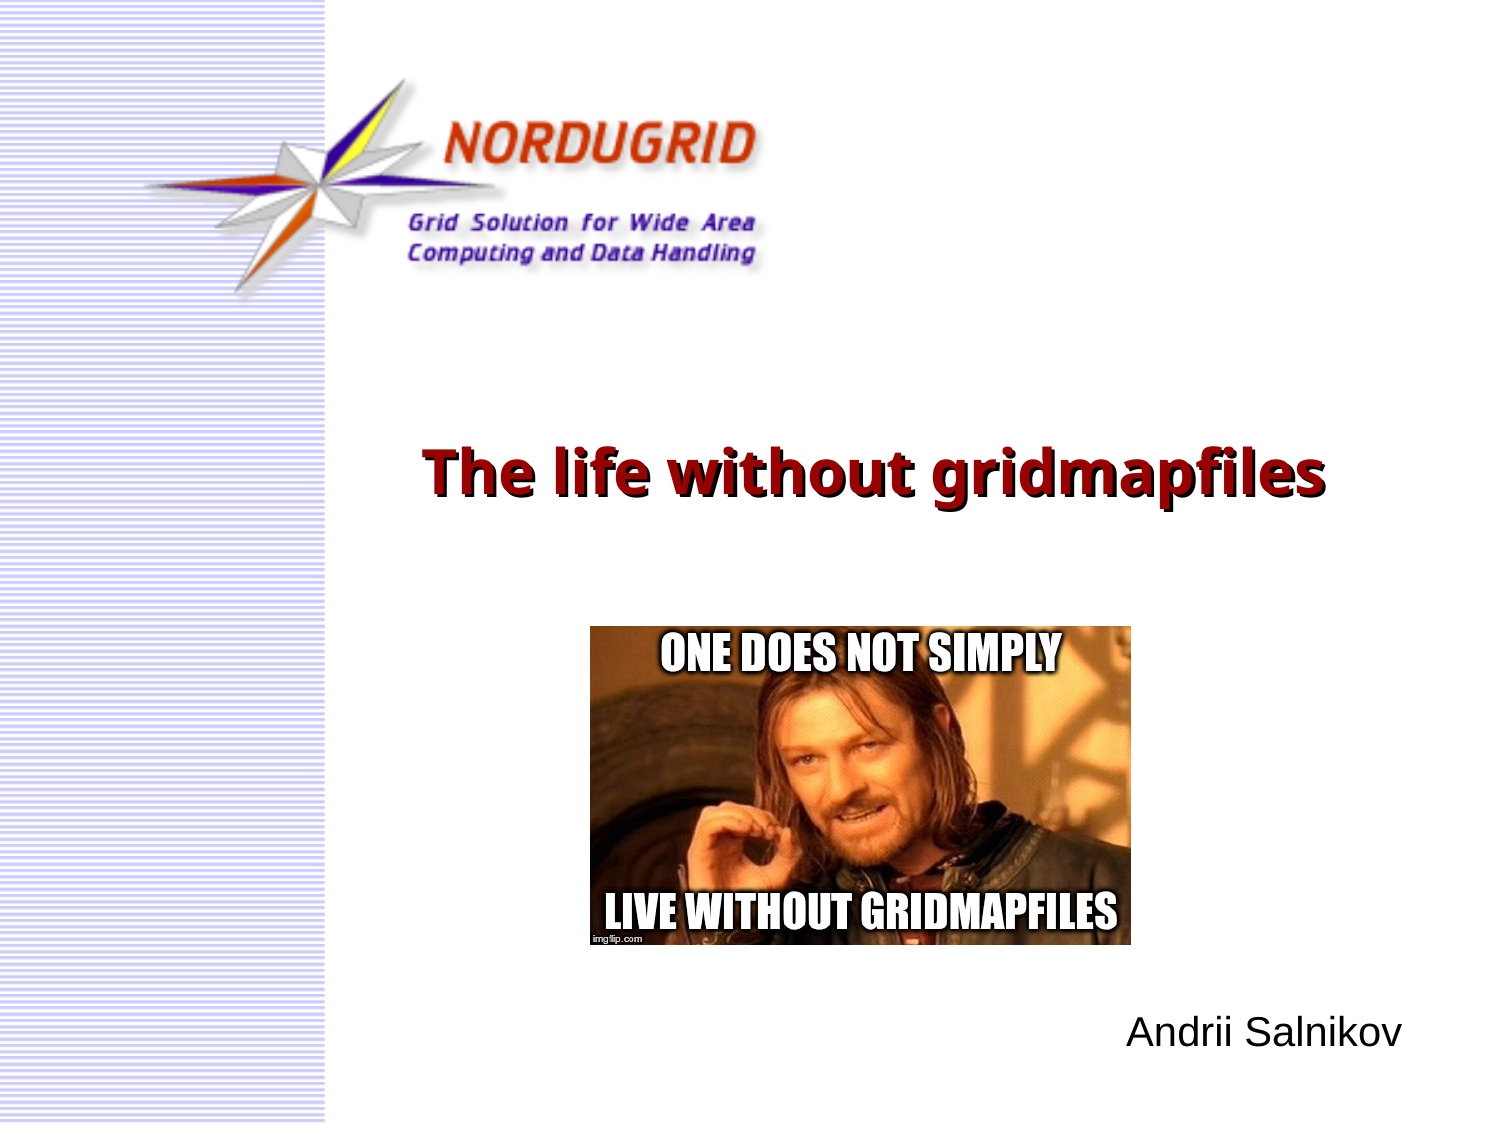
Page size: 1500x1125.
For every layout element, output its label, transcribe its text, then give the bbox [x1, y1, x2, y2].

picture [0, 0, 774, 1125]
text_box Andrii Salnikov [1111, 1001, 1418, 1063]
picture [590, 626, 1131, 945]
title The life without gridmapfiles [360, 349, 1388, 591]
